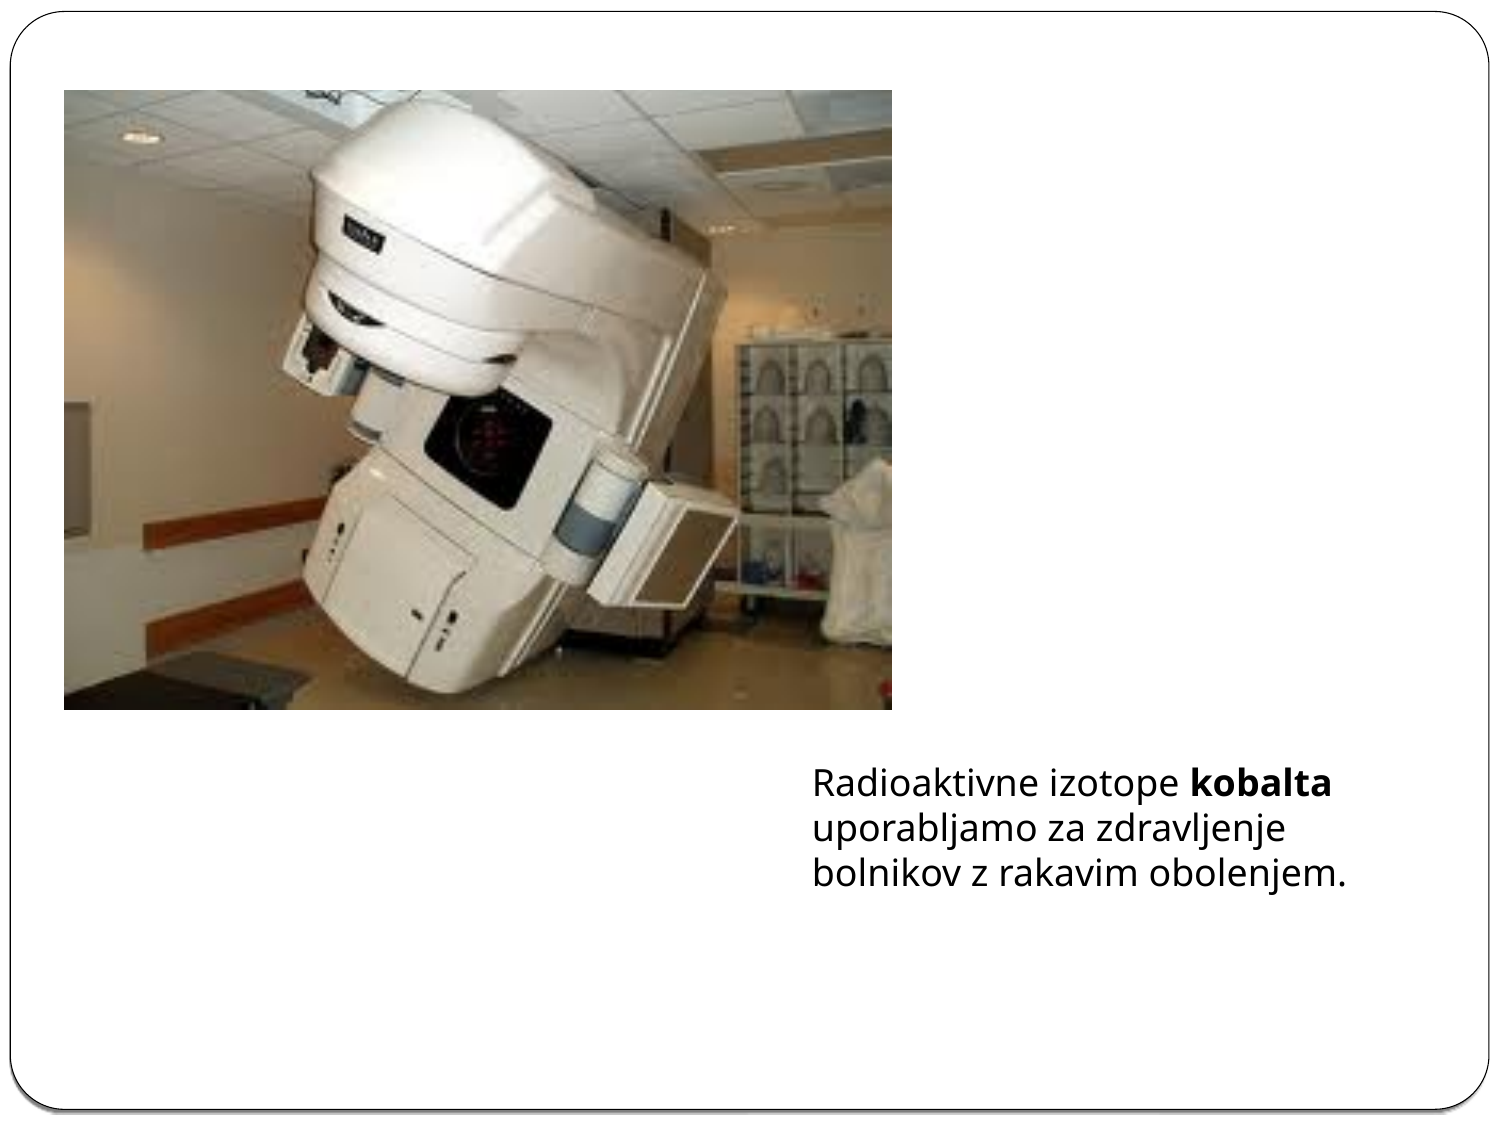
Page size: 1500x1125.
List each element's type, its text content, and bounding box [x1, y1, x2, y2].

picture [64, 90, 892, 710]
text_box Radioaktivne izotope kobalta uporabljamo za zdravljenje bolnikov z rakavim obolenjem. [797, 751, 1376, 902]
